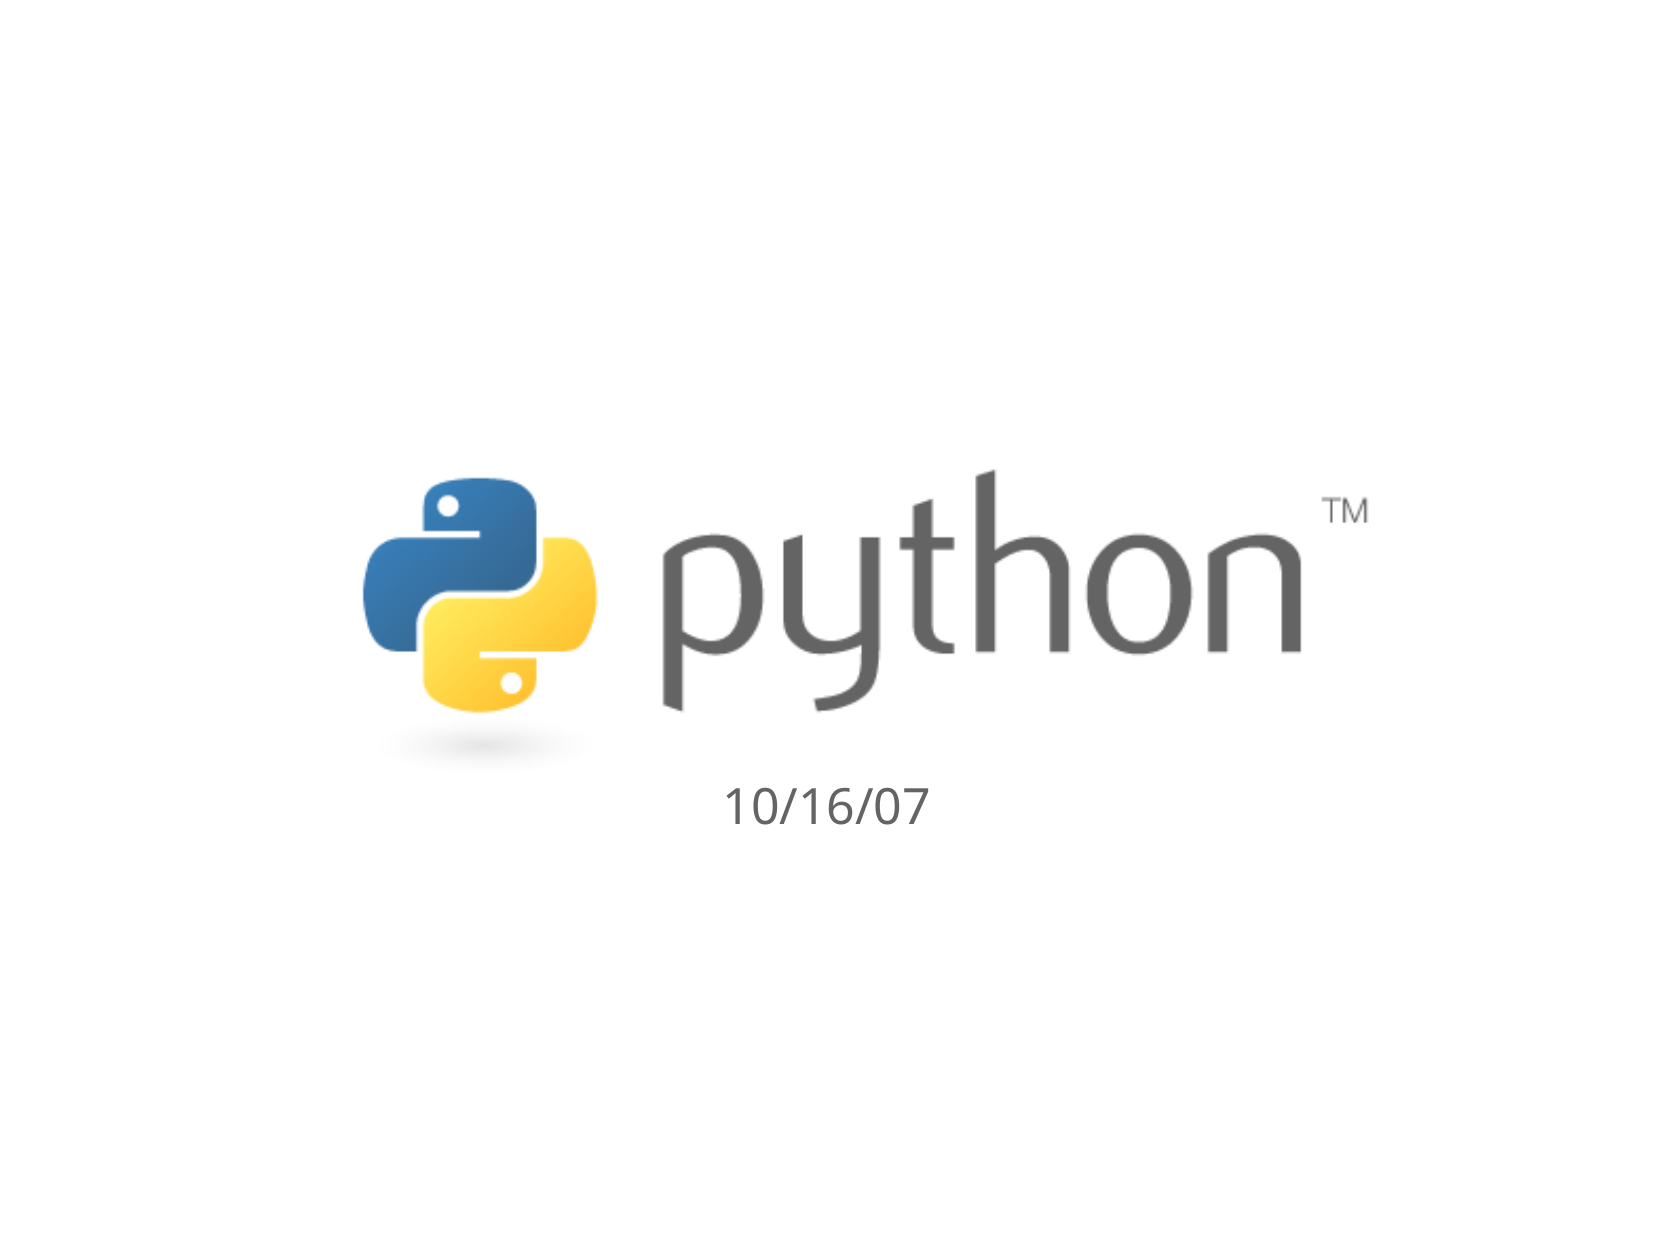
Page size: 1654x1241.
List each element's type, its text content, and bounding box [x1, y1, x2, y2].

picture [197, 409, 1466, 838]
text_box 10/16/07 [696, 763, 957, 850]
